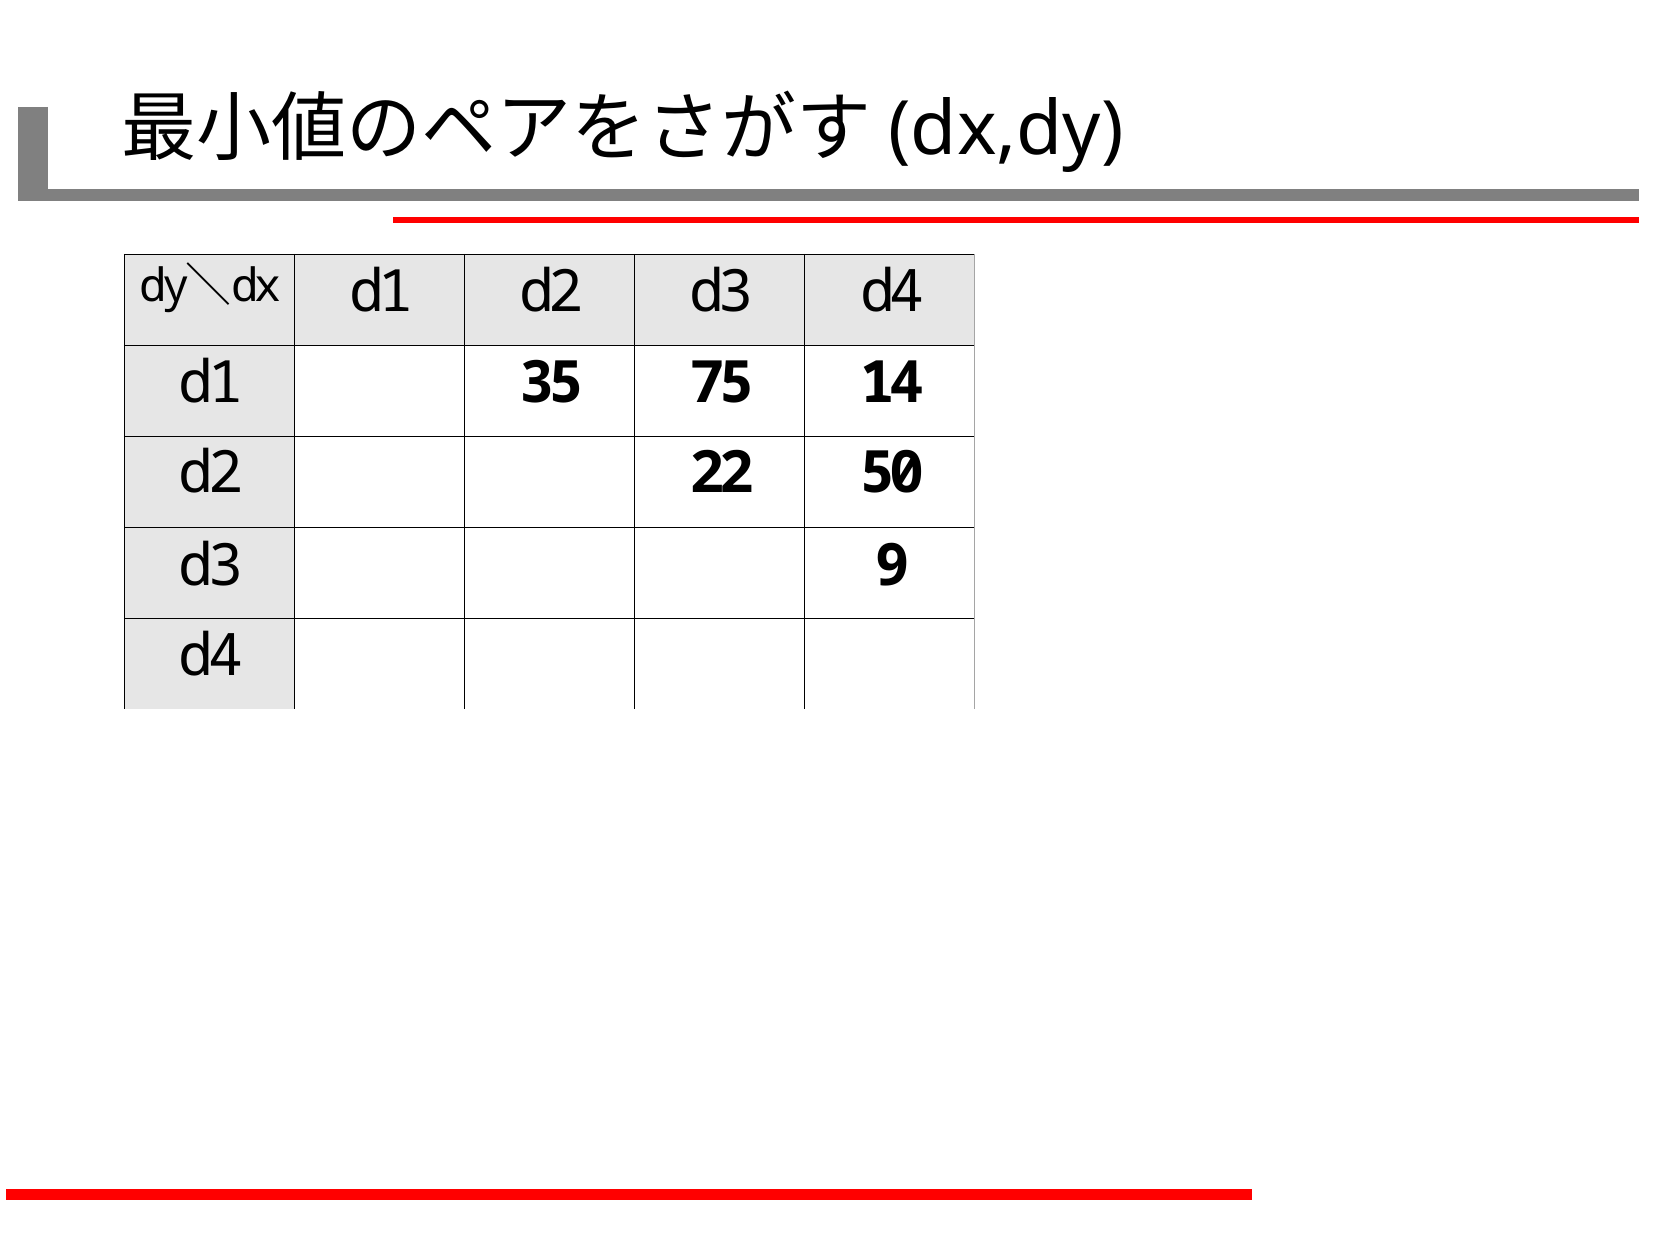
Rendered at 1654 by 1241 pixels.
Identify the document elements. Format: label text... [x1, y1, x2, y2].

title 最小値のペアをさがす (dx,dy) [121, 18, 1534, 226]
picture [123, 253, 975, 709]
